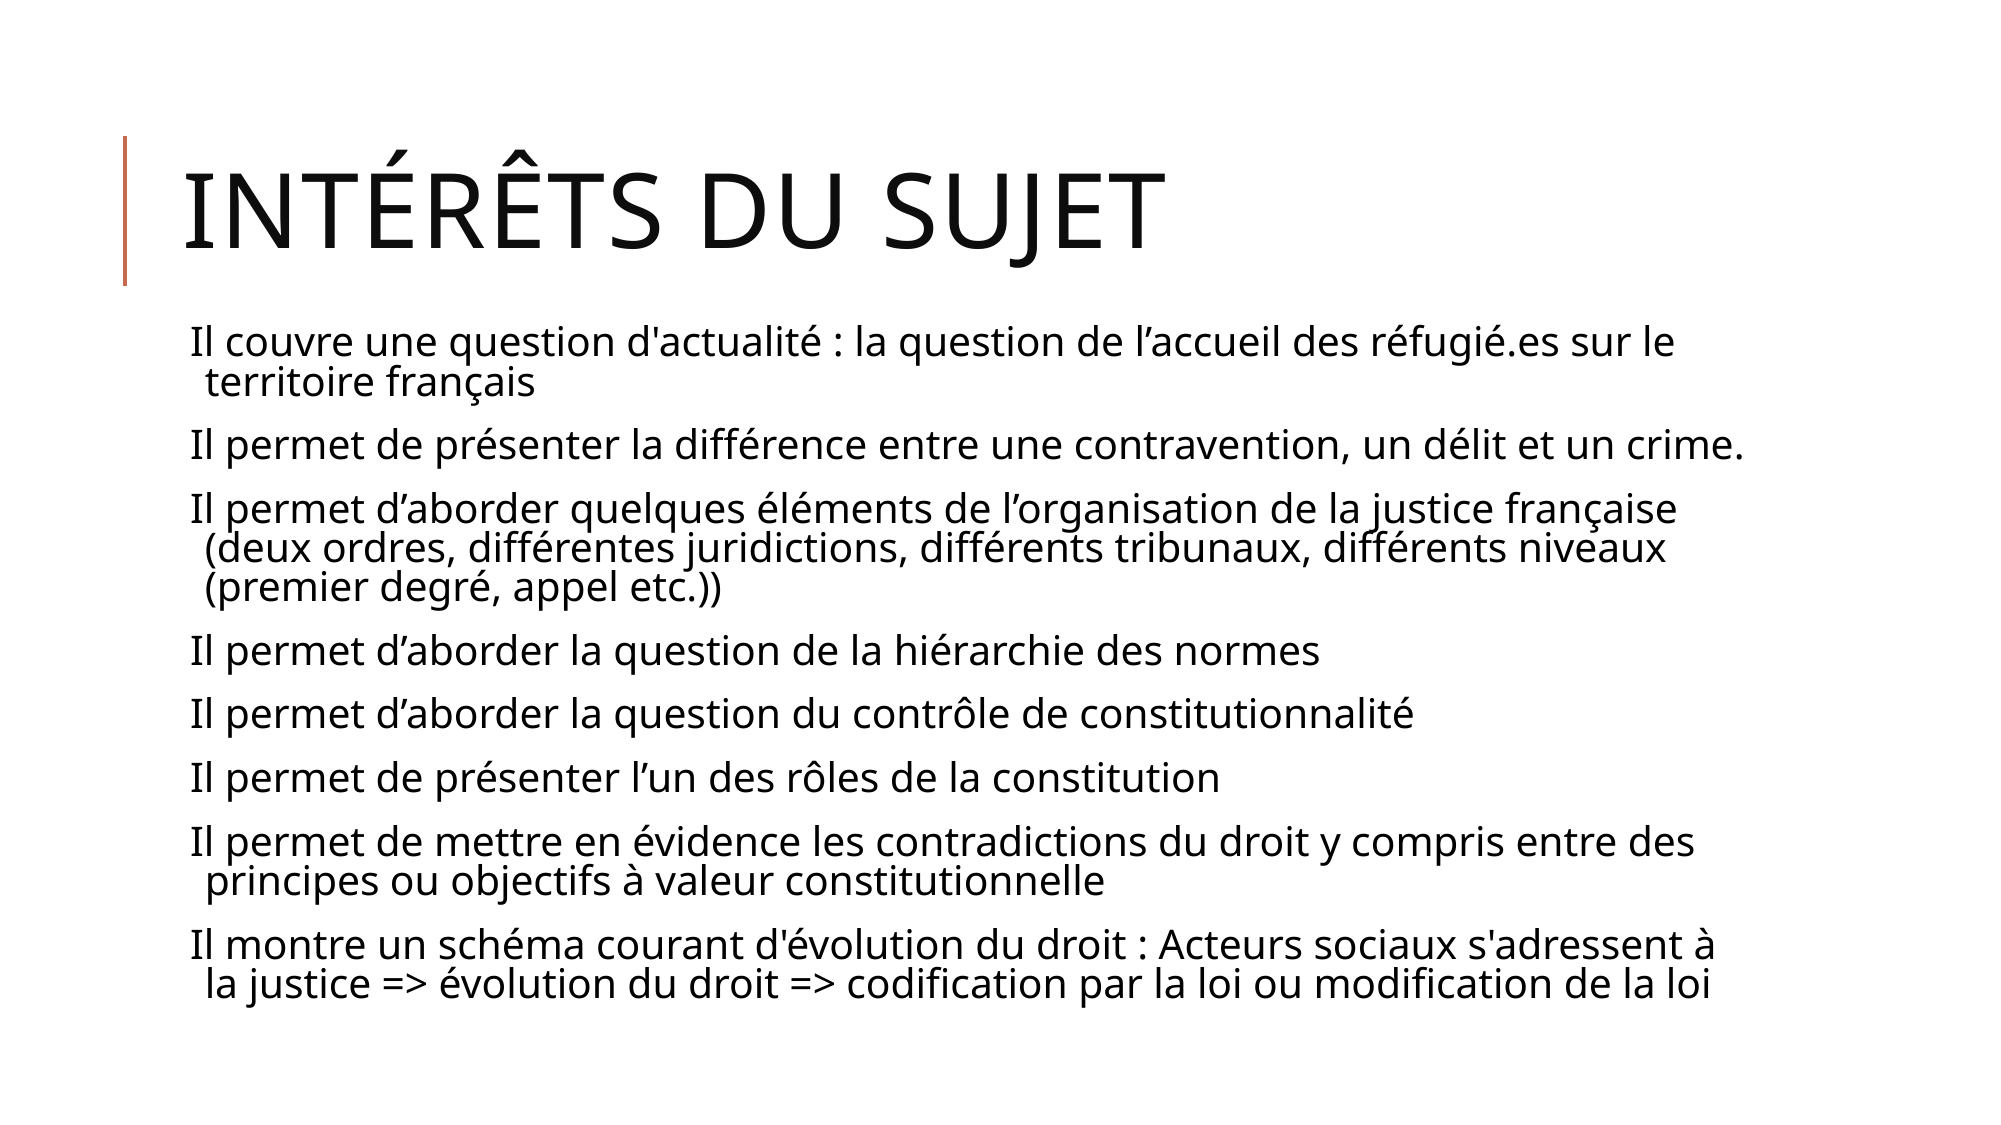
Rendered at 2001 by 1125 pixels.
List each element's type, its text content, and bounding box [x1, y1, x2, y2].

title Intérêts du sujet [168, 96, 1763, 317]
list Il couvre une question d'actualité : la question de l’accueil des réfugié.es sur le territoire français Il permet de présenter la différence entre une contravention, un délit et un crime. Il permet d’aborder quelques éléments de l’organisation de la justice française (deux ordres, différentes juridictions, différents tribunaux, différents niveaux (premier degré, appel etc.)) Il permet d’aborder la question de la hiérarchie des normes Il permet d’aborder la question du contrôle de constitutionnalité Il permet de présenter l’un des rôles de la constitution Il permet de mettre en évidence les contradictions du droit y compris entre des principes ou objectifs à valeur constitutionnelle Il montre un schéma courant d'évolution du droit : Acteurs sociaux s'adressent à la justice => évolution du droit => codification par la loi ou modification de la loi [168, 317, 1763, 1029]
